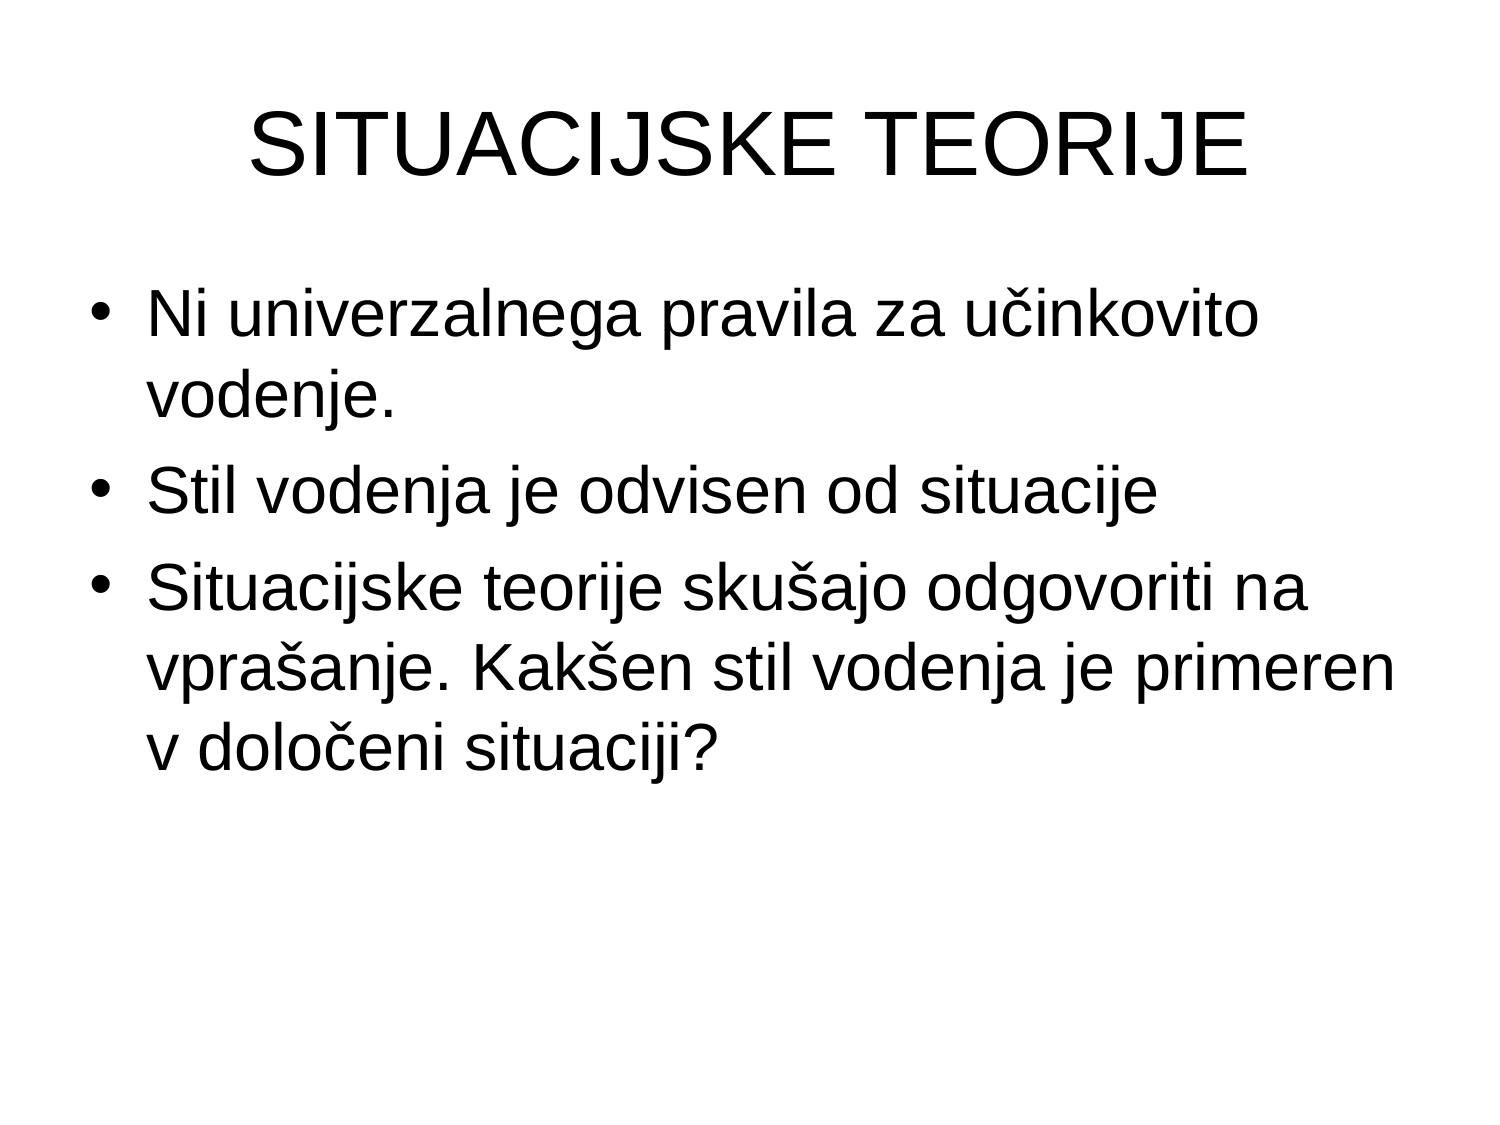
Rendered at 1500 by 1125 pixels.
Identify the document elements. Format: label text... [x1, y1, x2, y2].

list Ni univerzalnega pravila za učinkovito vodenje. Stil vodenja je odvisen od situacije Situacijske teorije skušajo odgovoriti na vprašanje. Kakšen stil vodenja je primeren v določeni situaciji? [75, 262, 1426, 1006]
title SITUACIJSKE TEORIJE [75, 45, 1426, 233]
